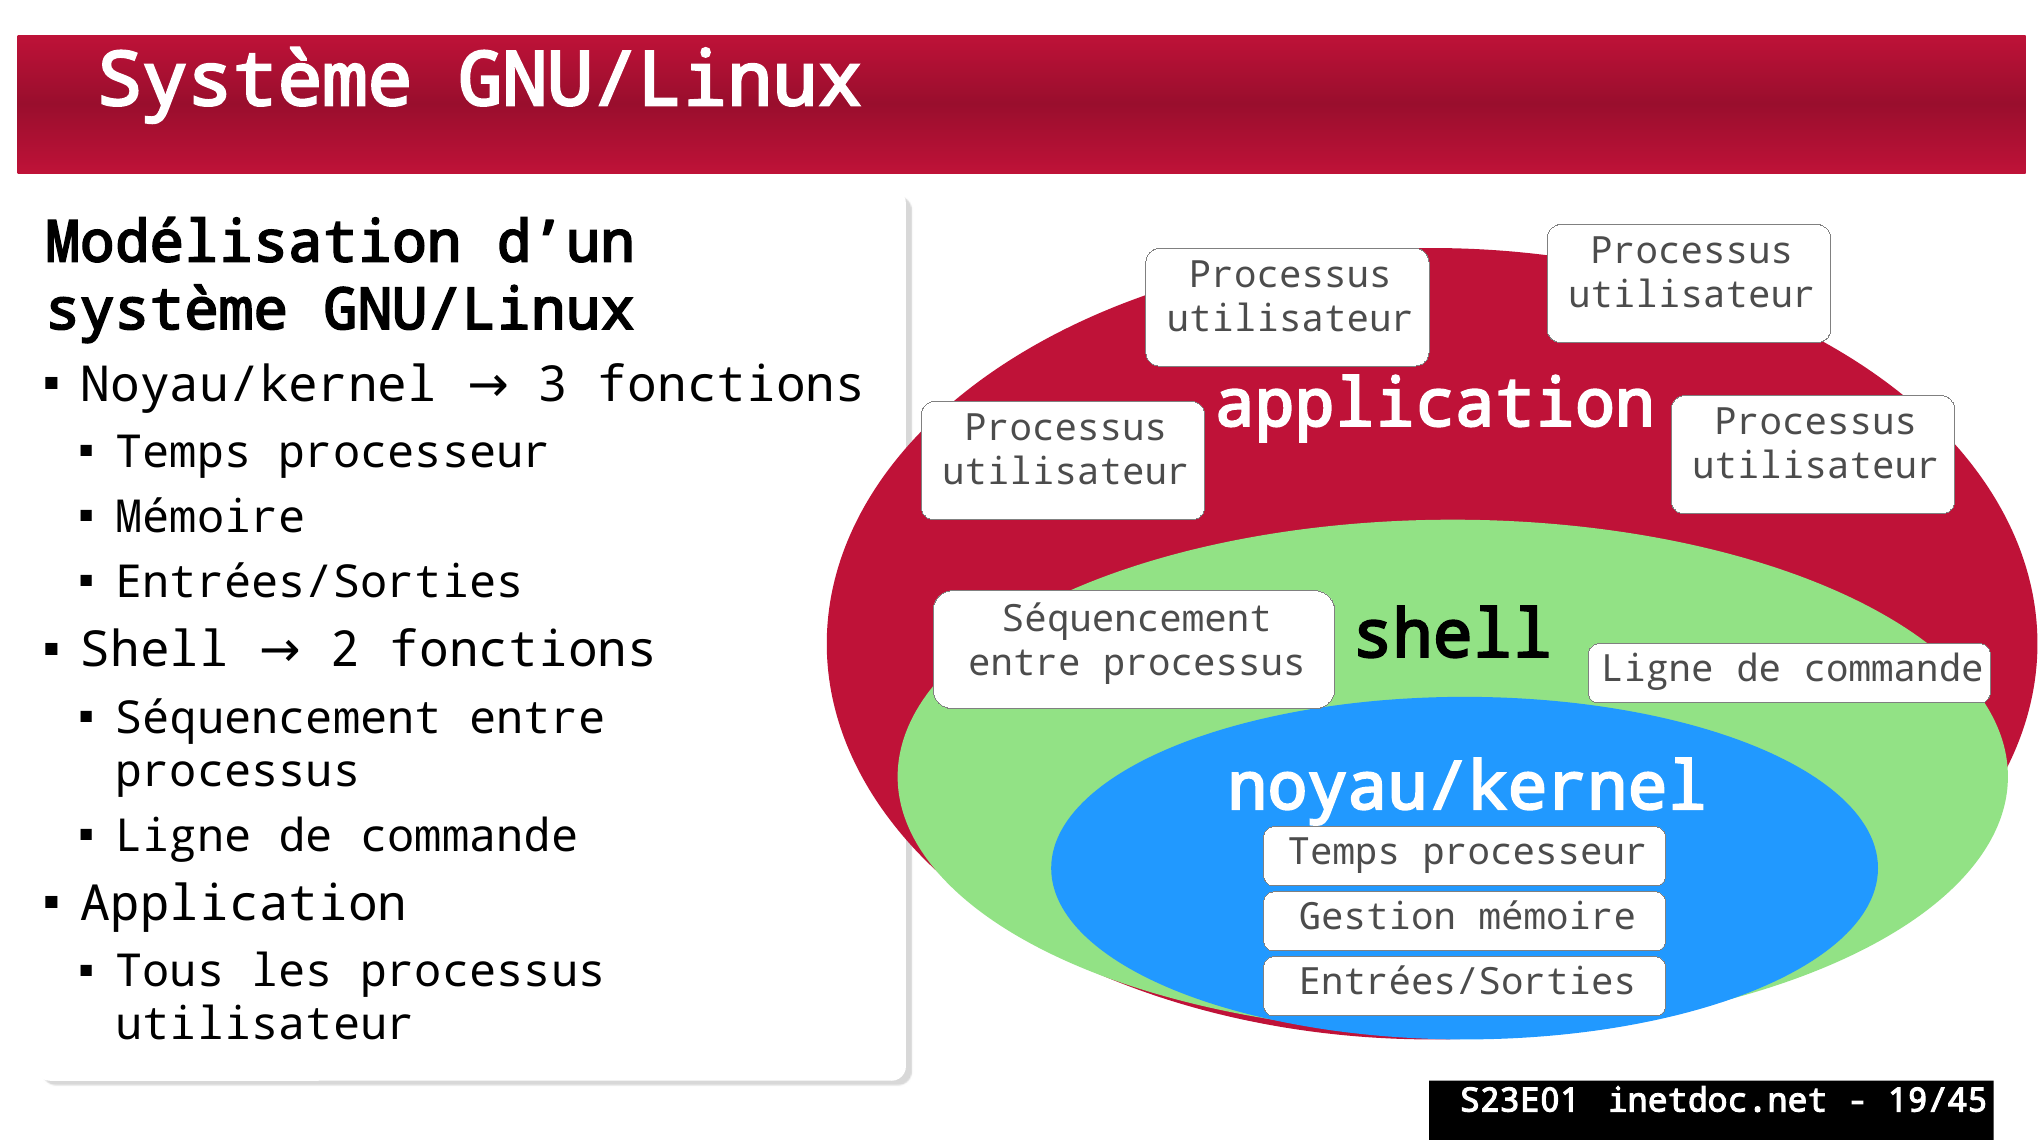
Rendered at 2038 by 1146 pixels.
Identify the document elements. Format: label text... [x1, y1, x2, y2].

text_box Processus utilisateur [1671, 395, 1955, 514]
text_box Ligne de commande [1588, 643, 1991, 703]
text_box S23E01 inetdoc.net - <numéro>/45 [1429, 1080, 1994, 1140]
text_box Processus utilisateur [1145, 248, 1430, 367]
text_box Temps processeur [1263, 826, 1666, 886]
text_box Système GNU/Linux [17, 35, 2026, 174]
text_box Entrées/Sorties [1263, 956, 1666, 1016]
text_box Séquencement entre processus [933, 590, 1335, 709]
text_box Gestion mémoire [1263, 891, 1666, 951]
text_box application [826, 248, 2038, 868]
text_box Processus utilisateur [1547, 224, 1831, 343]
text_box Processus utilisateur [921, 401, 1205, 520]
text_box noyau/kernel [1051, 696, 1879, 1040]
text_box shell [897, 686, 1305, 1017]
text_box shell [1071, 519, 2008, 996]
text_box application [1123, 984, 1435, 1040]
text_box Modélisation d’un système GNU/Linux Noyau/kernel → 3 fonctions Temps processeur Mémoire Entrées/Sorties Shell → 2 fonctions Séquencement entre processus Ligne de commande Application Tous les processus utilisateur [35, 188, 906, 1081]
